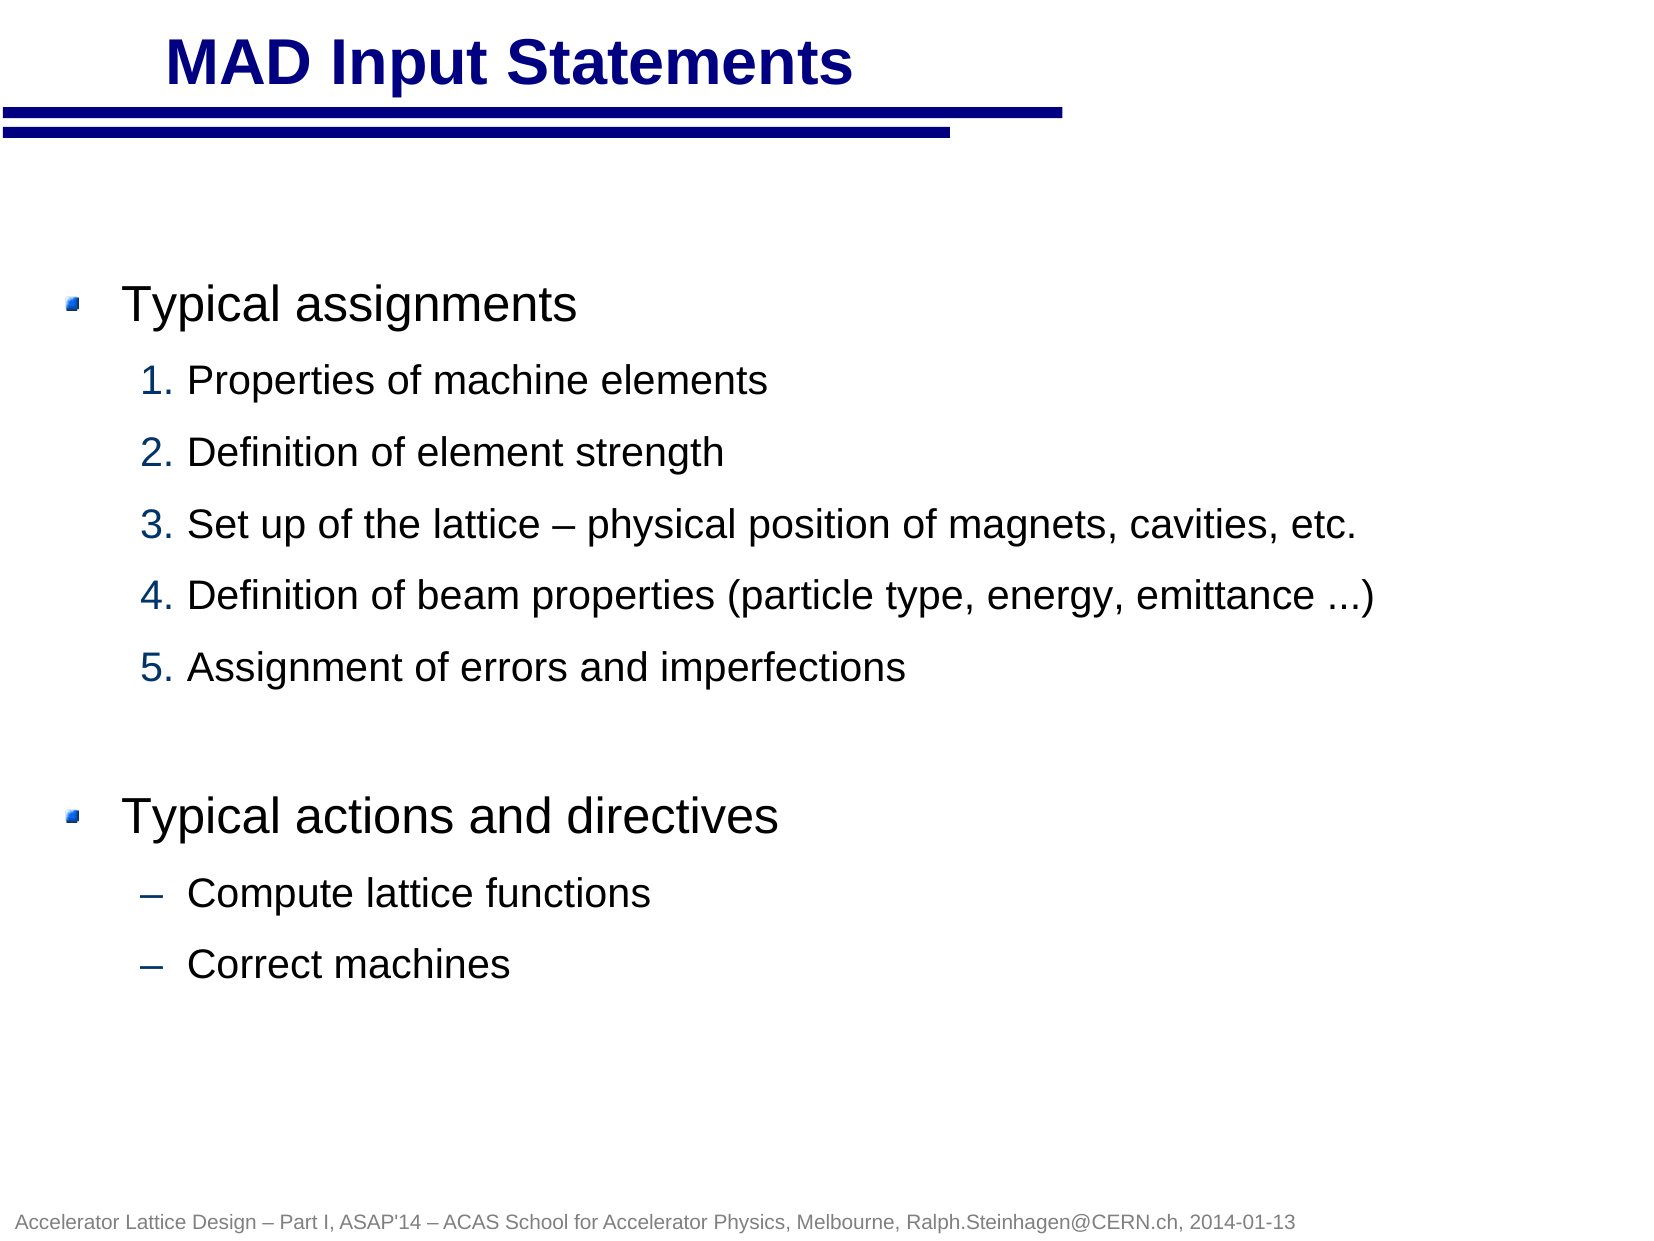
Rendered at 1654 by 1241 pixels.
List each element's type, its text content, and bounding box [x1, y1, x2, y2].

title MAD Input Statements [165, 0, 1323, 124]
list Typical assignments Properties of machine elements Definition of element strength Set up of the lattice – physical position of magnets, cavities, etc. Definition of beam properties (particle type, energy, emittance ...) Assignment of errors and imperfections Typical actions and directives Compute lattice functions Correct machines [65, 192, 1628, 1205]
